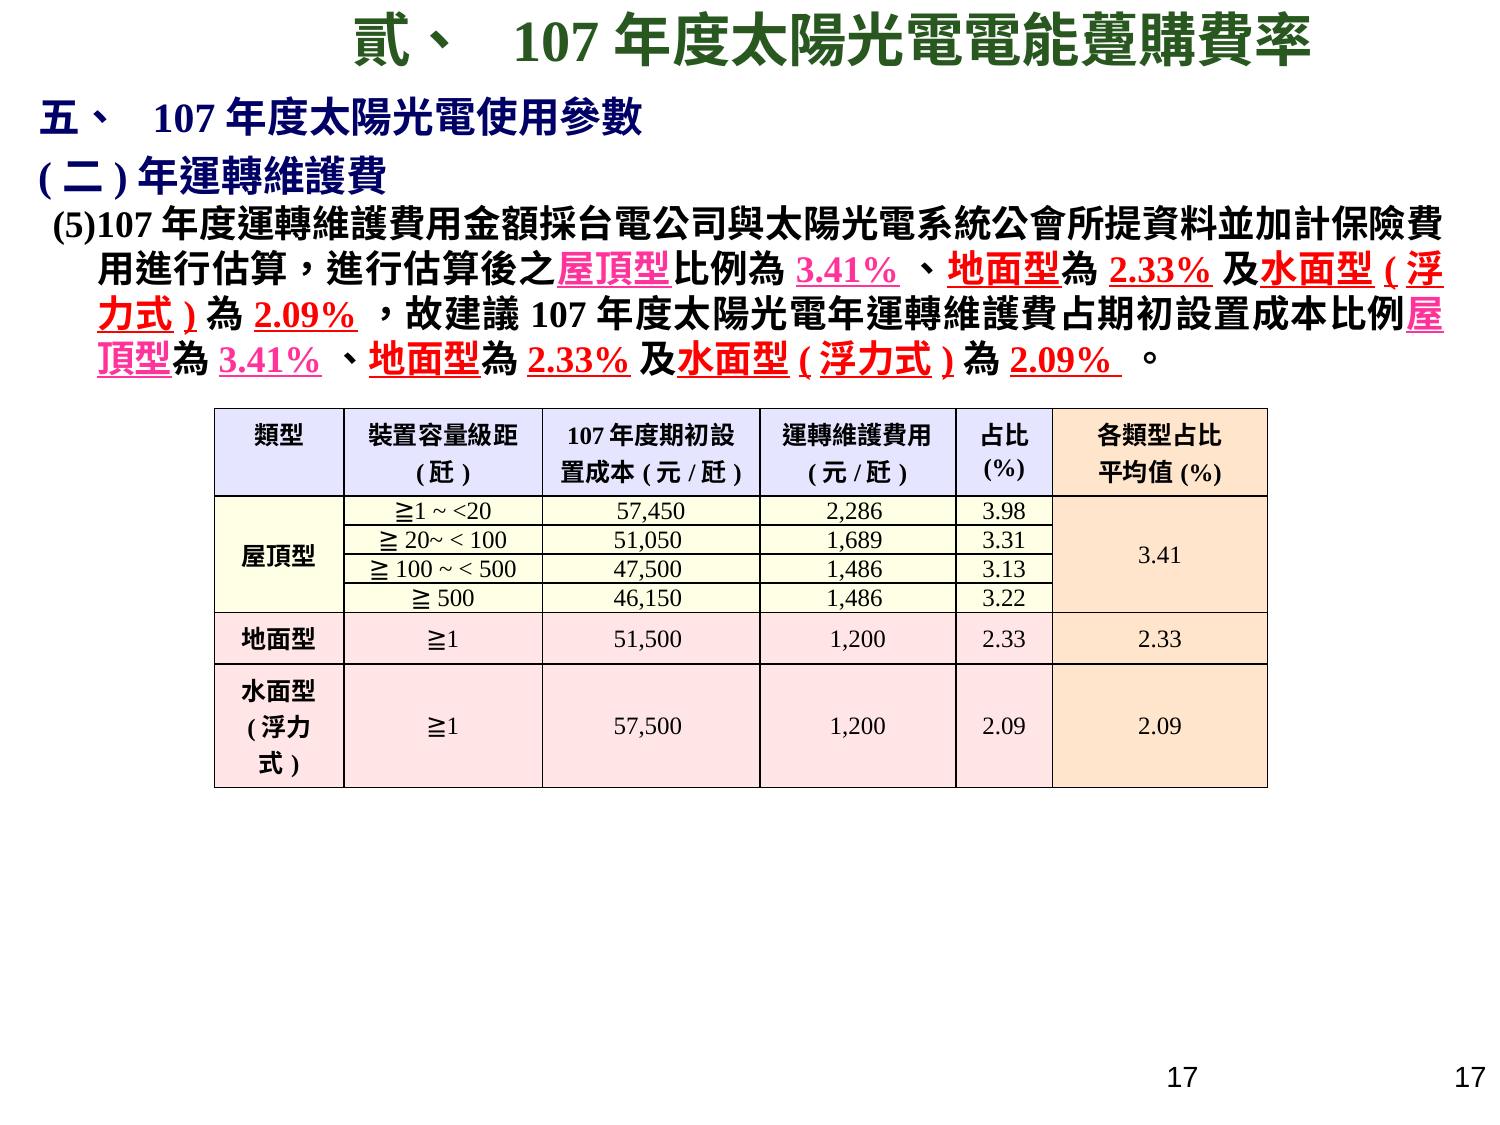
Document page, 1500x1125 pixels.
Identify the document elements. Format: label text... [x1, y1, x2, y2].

table_cell ≧ 500 [345, 584, 542, 612]
table_header 107年度期初設置成本(元/瓩) [543, 409, 759, 495]
table_cell ≧ 100 ~ < 500 [345, 555, 542, 582]
table_cell 1,200 [761, 613, 955, 663]
table_cell 1,200 [761, 665, 955, 787]
table_cell 1,486 [761, 584, 955, 612]
table_header 各類型占比 平均值(%) [1053, 409, 1267, 495]
table_cell 3.41 [1053, 497, 1267, 612]
table_header 類型 [215, 409, 343, 495]
table_cell 3.98 [957, 497, 1052, 524]
table_cell 46,150 [543, 584, 759, 612]
table_cell 水面型 (浮力式) [215, 665, 343, 787]
text_box <編號> [1151, 1051, 1500, 1125]
table_cell 2.09 [957, 665, 1052, 787]
table_cell 屋頂型 [215, 497, 343, 612]
table_cell 2.33 [957, 613, 1052, 663]
table_header 裝置容量級距 (瓩) [345, 409, 542, 495]
table_cell 2,286 [761, 497, 955, 524]
table_header 占比 (%) [957, 409, 1052, 495]
table_cell 47,500 [543, 555, 759, 582]
table_cell 2.09 [1053, 665, 1267, 787]
table_cell 51,050 [543, 526, 759, 553]
table_cell 3.31 [957, 526, 1052, 553]
table_cell 3.22 [957, 584, 1052, 612]
text_box 五、 107年度太陽光電使用參數 (二)年運轉維護費 (5)107年度運轉維護費用金額採台電公司與太陽光電系統公會所提資料並加計保險費用進行估算，進行估算後之屋頂型比例為3.41%、地面型為2.33%及水面型(浮力式)為2.09%，故建議107年度太陽光電年運轉維護費占期初設置成本比例屋頂型為3.41%、地面型為2.33%及水面型(浮力式)為2.09% 。 [23, 78, 1459, 1118]
table_cell 2.33 [1053, 613, 1267, 663]
table_cell ≧ 20~ < 100 [345, 526, 542, 553]
table_cell 3.13 [957, 555, 1052, 582]
table_cell 57,500 [543, 665, 759, 787]
table_cell ≧1 ~ <20 [345, 497, 542, 524]
table_header 運轉維護費用 (元/瓩) [761, 409, 955, 495]
table_cell ≧1 [345, 665, 542, 787]
table_cell 57,450 [543, 497, 759, 524]
table_cell 地面型 [215, 613, 343, 663]
table_cell 1,486 [761, 555, 955, 582]
table_cell ≧1 [345, 613, 542, 663]
table_cell 1,689 [761, 526, 955, 553]
table_cell 51,500 [543, 613, 759, 663]
text_box 貳、 107年度太陽光電電能躉購費率 [159, 0, 1500, 90]
